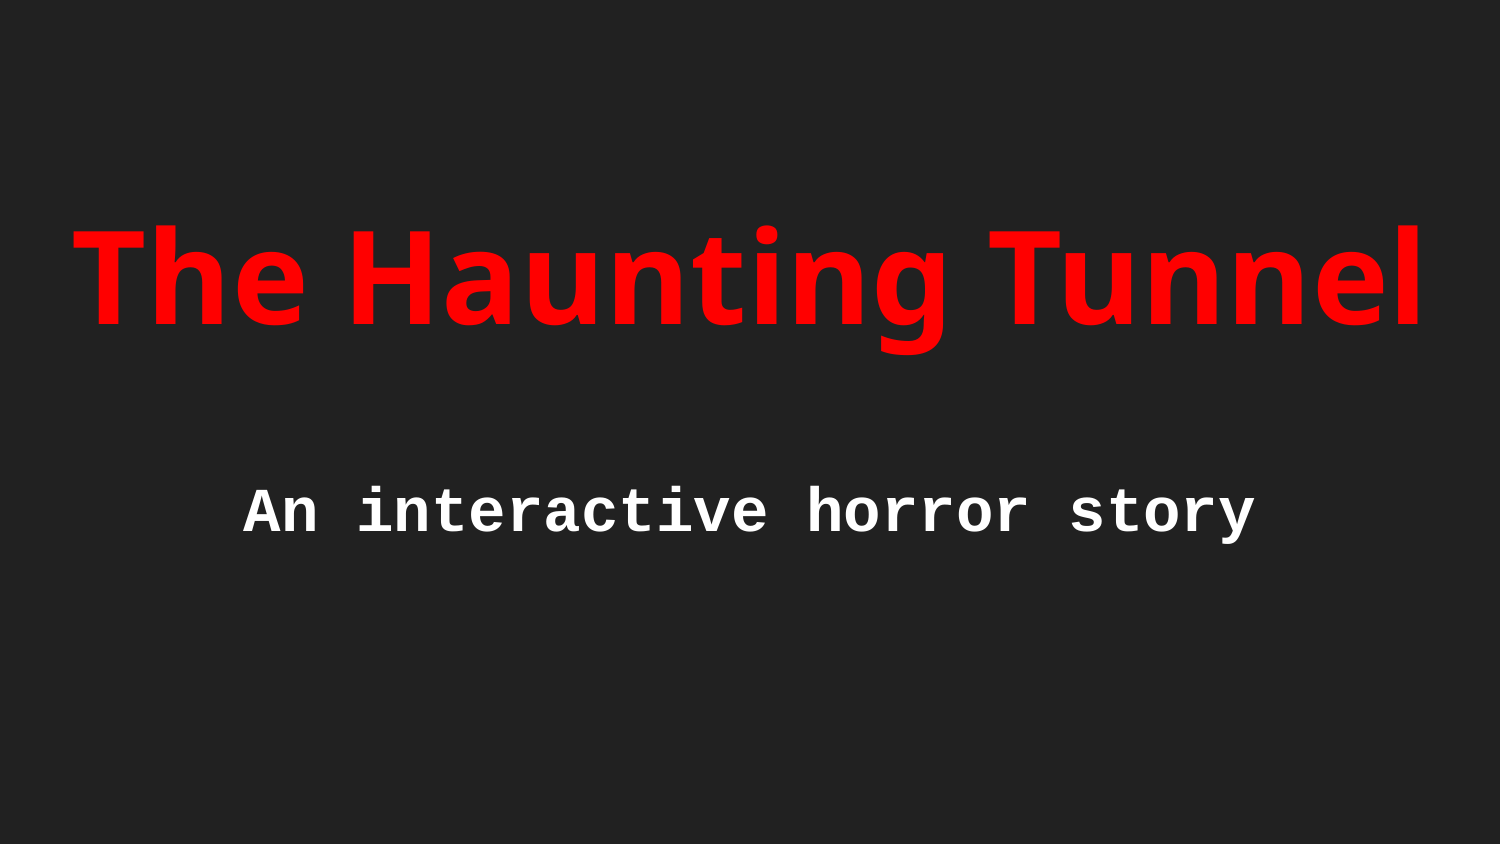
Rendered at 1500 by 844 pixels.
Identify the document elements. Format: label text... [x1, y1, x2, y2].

title The Haunting Tunnel [51, 122, 1449, 378]
subtitle An interactive horror story [51, 464, 1449, 595]
